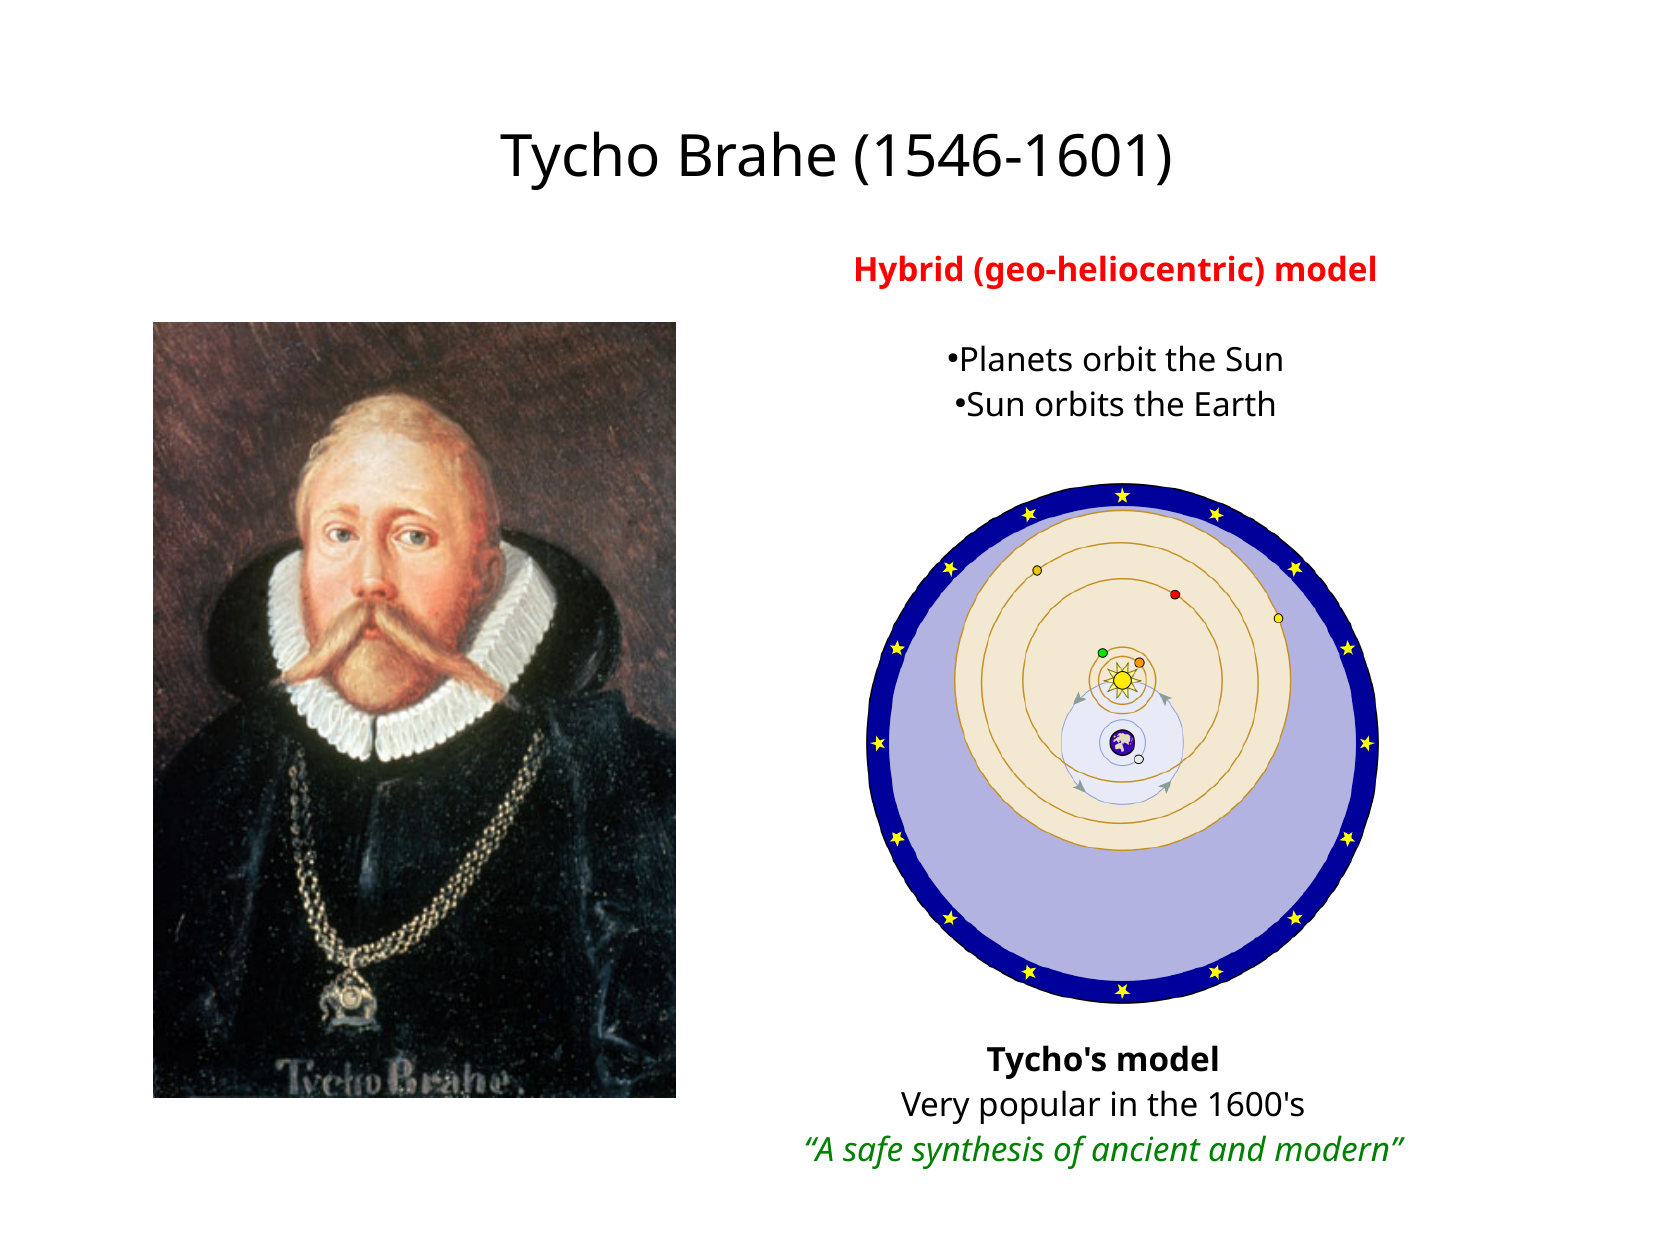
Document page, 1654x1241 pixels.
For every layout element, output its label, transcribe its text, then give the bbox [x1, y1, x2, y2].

picture [153, 322, 676, 1098]
title Tycho Brahe (1546-1601) [82, 49, 1571, 257]
picture [856, 473, 1388, 1013]
text_box Tycho's model Very popular in the 1600's “A safe synthesis of ancient and modern” [788, 1028, 1459, 1183]
text_box Hybrid (geo-heliocentric) model Planets orbit the Sun Sun orbits the Earth [838, 238, 1379, 440]
